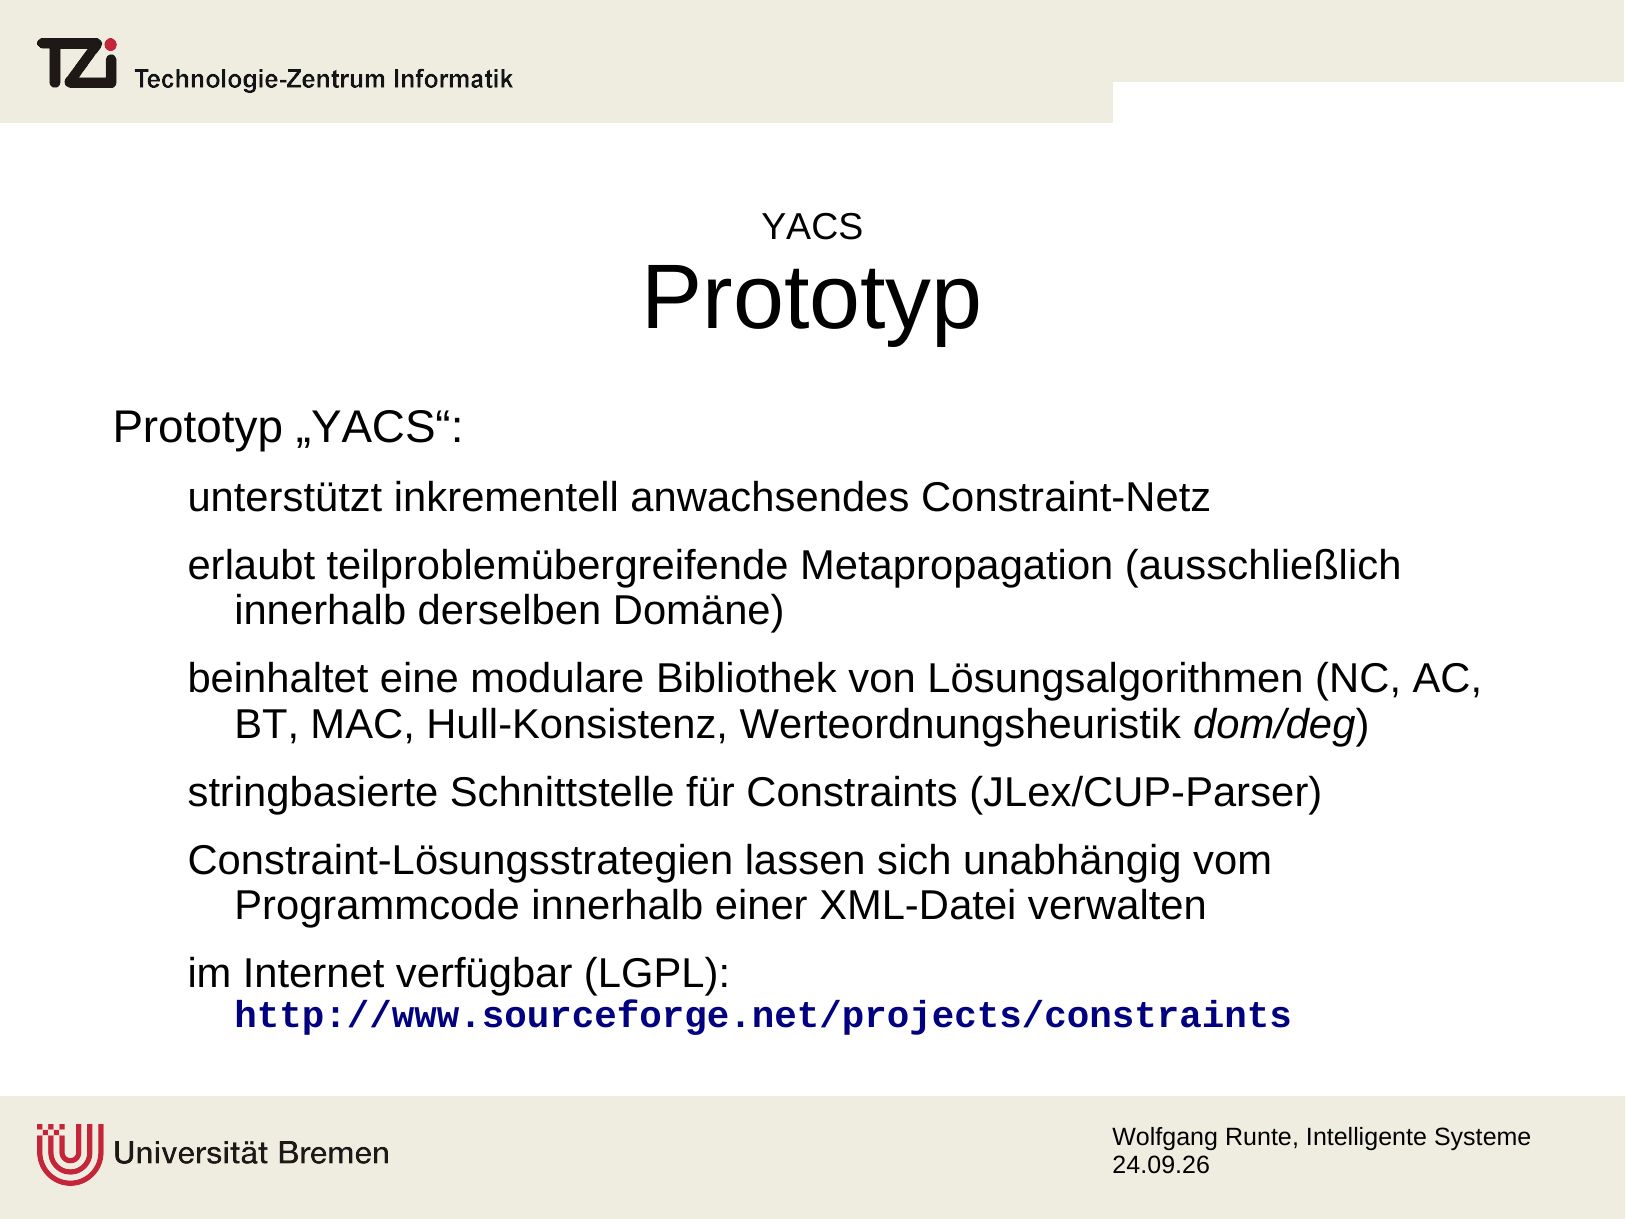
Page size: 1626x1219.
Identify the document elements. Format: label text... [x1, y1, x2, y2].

picture [37, 38, 513, 93]
picture [37, 1124, 388, 1186]
title YACS Prototyp [112, 162, 1513, 393]
list Prototyp „YACS“: unterstützt inkrementell anwachsendes Constraint-Netz erlaubt teilproblemübergreifende Metapropagation (ausschließlich innerhalb derselben Domäne) beinhaltet eine modulare Bibliothek von Lösungsalgorithmen (NC, AC, BT, MAC, Hull-Konsistenz, Werteordnungsheuristik dom/deg) stringbasierte Schnittstelle für Constraints (JLex/CUP-Parser) Constraint-Lösungsstrategien lassen sich unabhängig vom Programmcode innerhalb einer XML-Datei verwalten im Internet verfügbar (LGPL): http://www.sourceforge.net/projects/constraints [112, 402, 1513, 1096]
